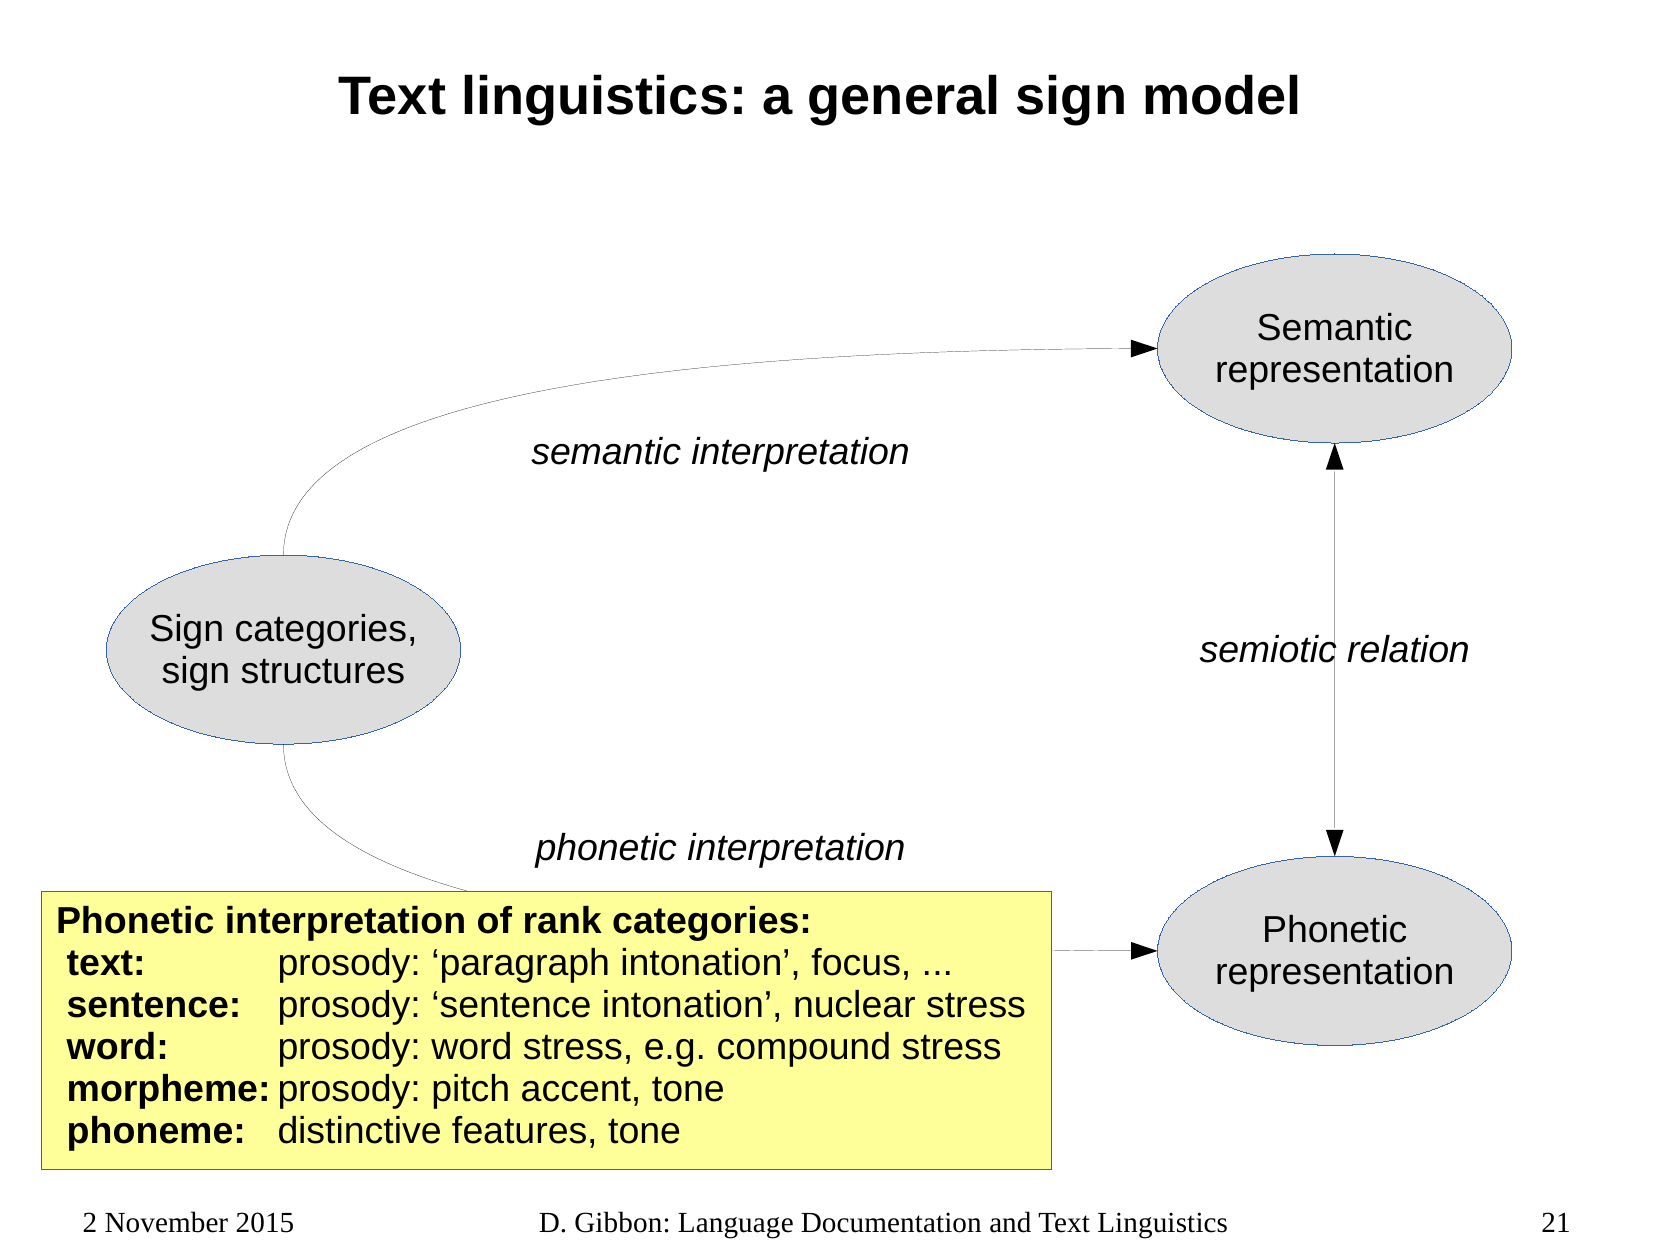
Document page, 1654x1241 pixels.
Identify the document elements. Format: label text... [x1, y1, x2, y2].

text_box Sign categories, sign structures [106, 555, 461, 745]
text_box Phonetic representation [1157, 856, 1512, 1046]
text_box Semantic representation [1157, 253, 1512, 444]
text_box Phonetic interpretation of rank categories: text: prosody: ‘paragraph intonation’, focus, ... sentence: prosody: ‘sentence intonation’, nuclear stress word: prosody: word stress, e.g. compound stress morpheme: prosody: pitch accent, tone phoneme: distinctive features, tone [41, 891, 1052, 1170]
title Text linguistics: a general sign model [11, 49, 1630, 142]
